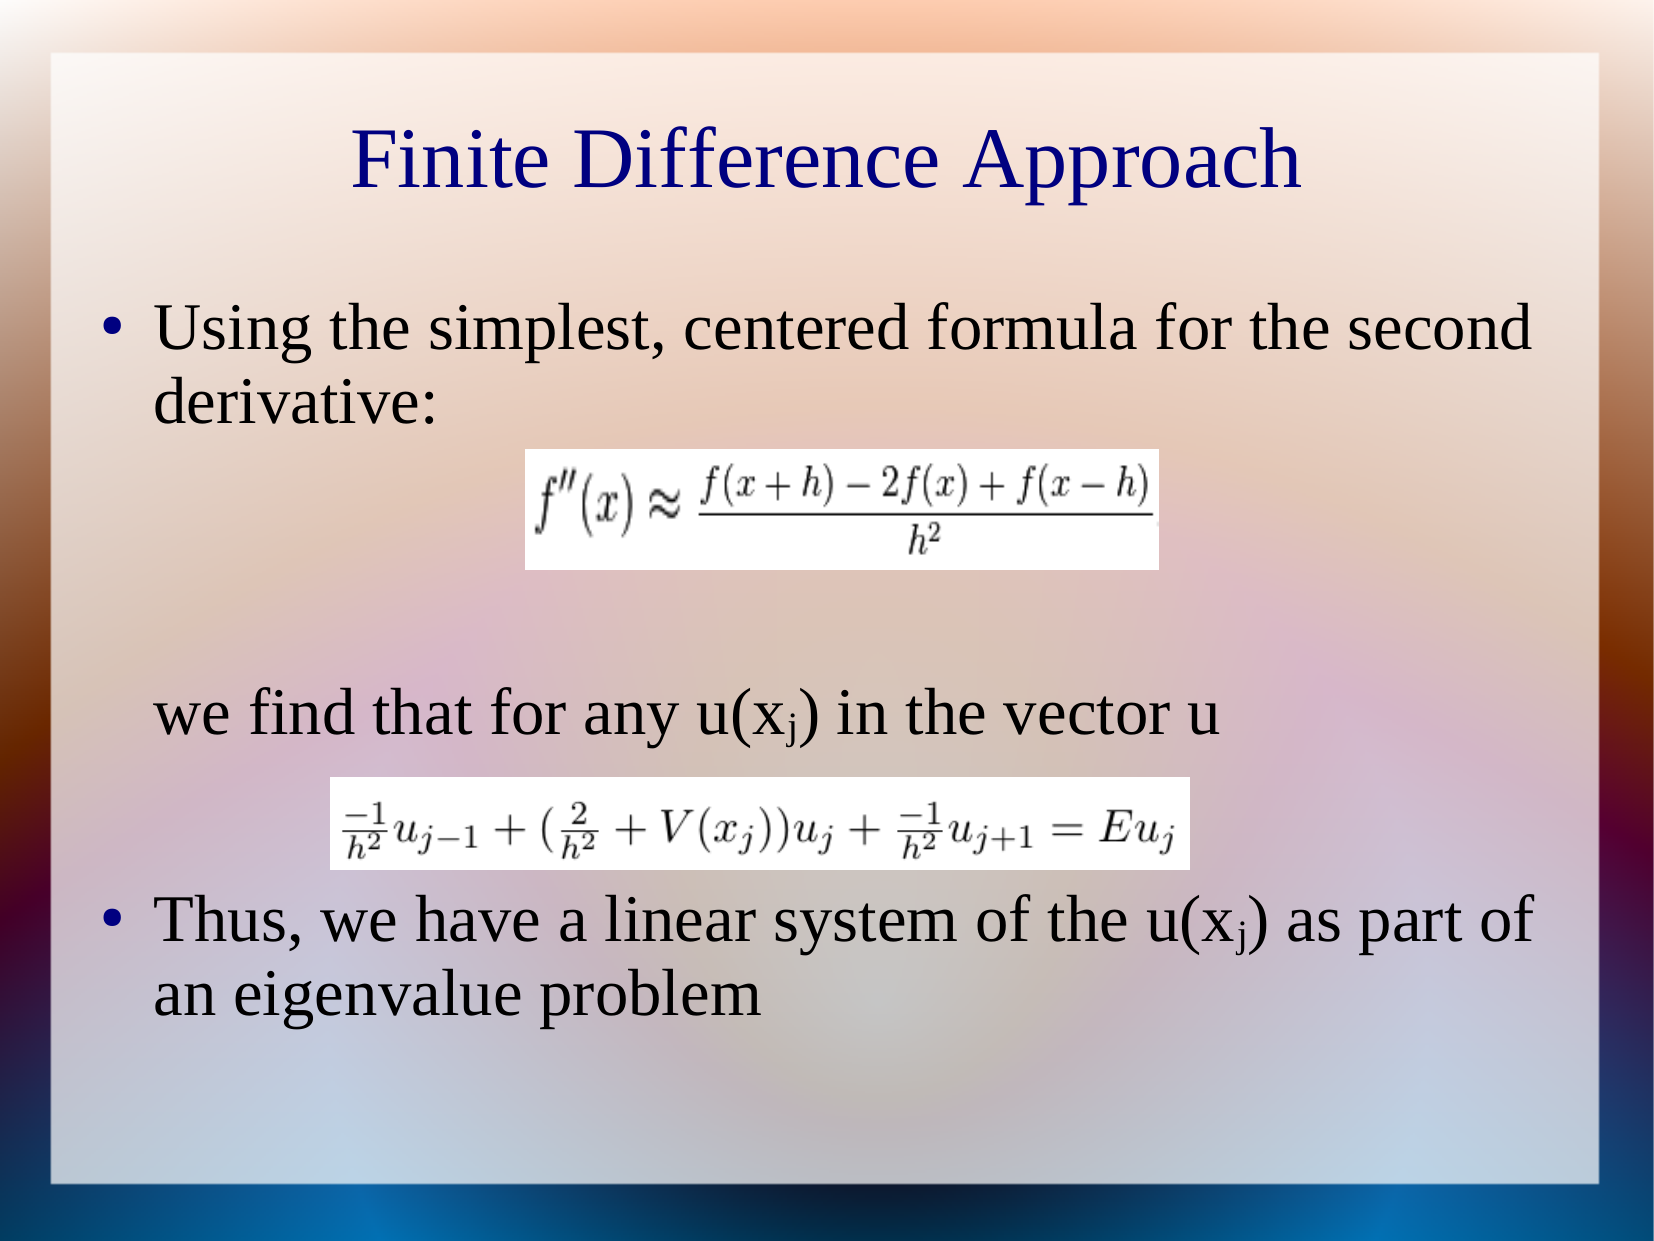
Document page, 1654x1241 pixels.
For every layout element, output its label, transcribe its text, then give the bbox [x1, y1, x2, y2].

picture [525, 449, 1159, 571]
list Using the simplest, centered formula for the second derivative: we find that for any u(xj) in the vector u Thus, we have a linear system of the u(xj) as part of an eigenvalue problem [82, 290, 1571, 1241]
picture [0, 0, 1654, 1241]
title Finite Difference Approach [82, 55, 1571, 263]
picture [330, 777, 1190, 871]
